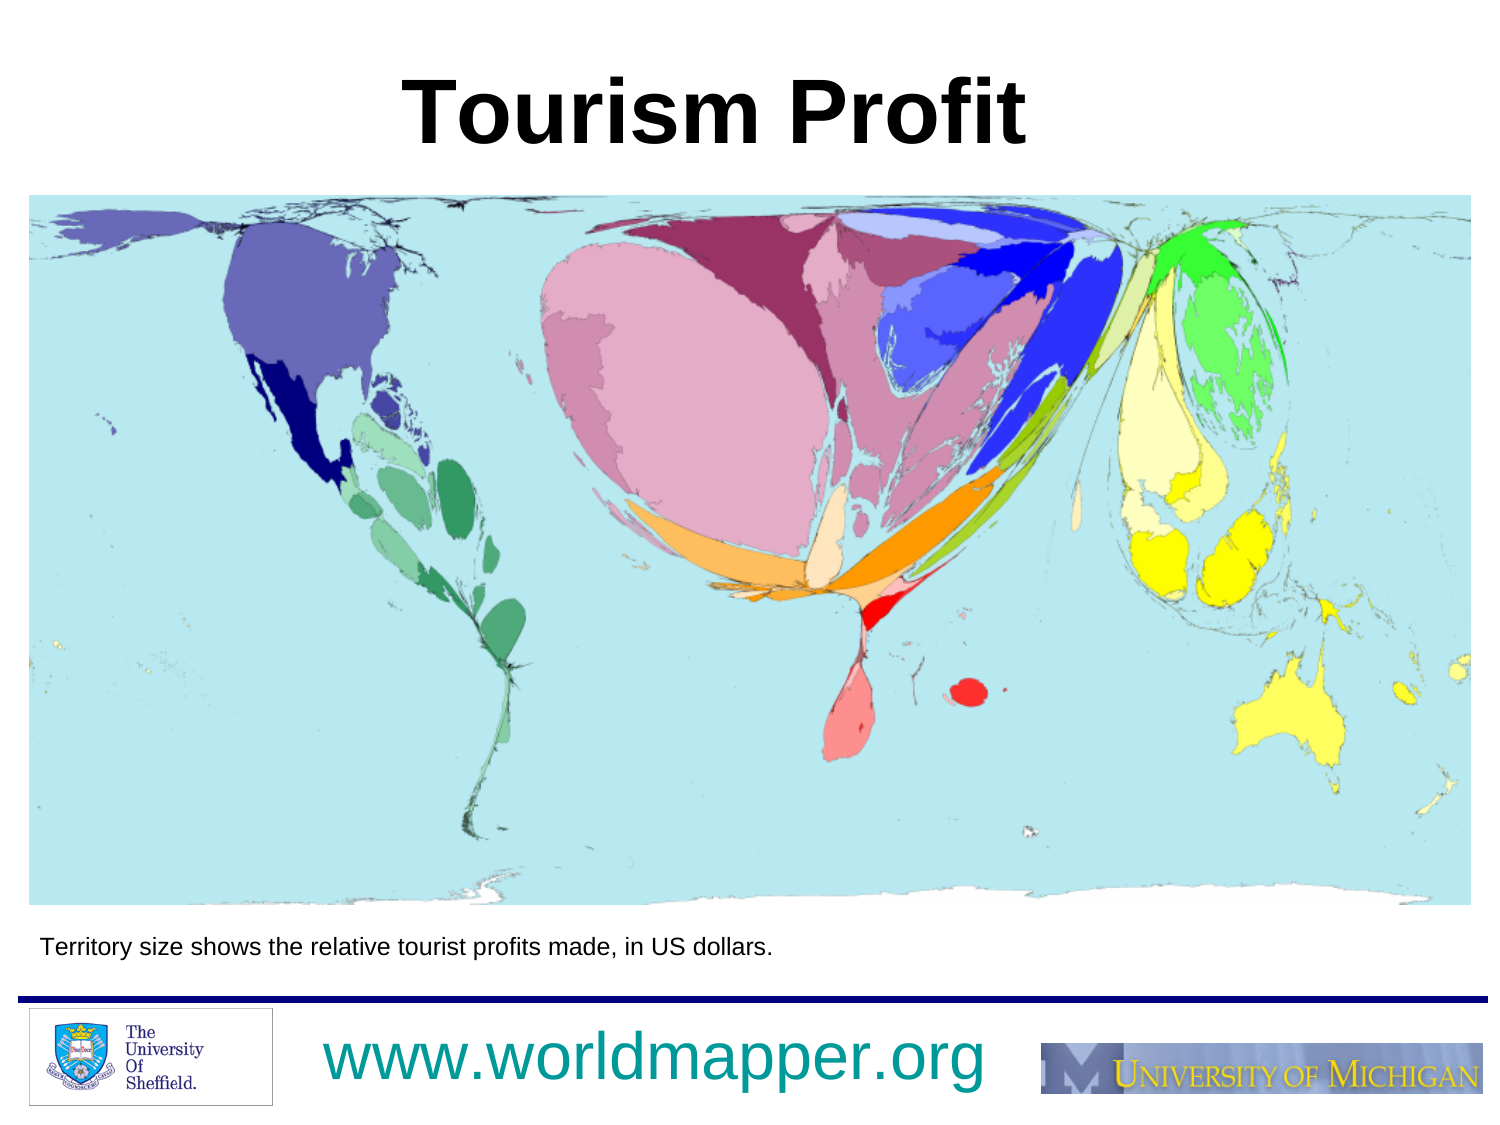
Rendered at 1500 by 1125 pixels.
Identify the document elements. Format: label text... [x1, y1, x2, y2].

title Tourism Profit [76, 42, 1352, 195]
picture [29, 1008, 273, 1106]
picture [29, 195, 1471, 905]
picture [1041, 1043, 1483, 1094]
text_box Territory size shows the relative tourist profits made, in US dollars. [24, 925, 798, 969]
